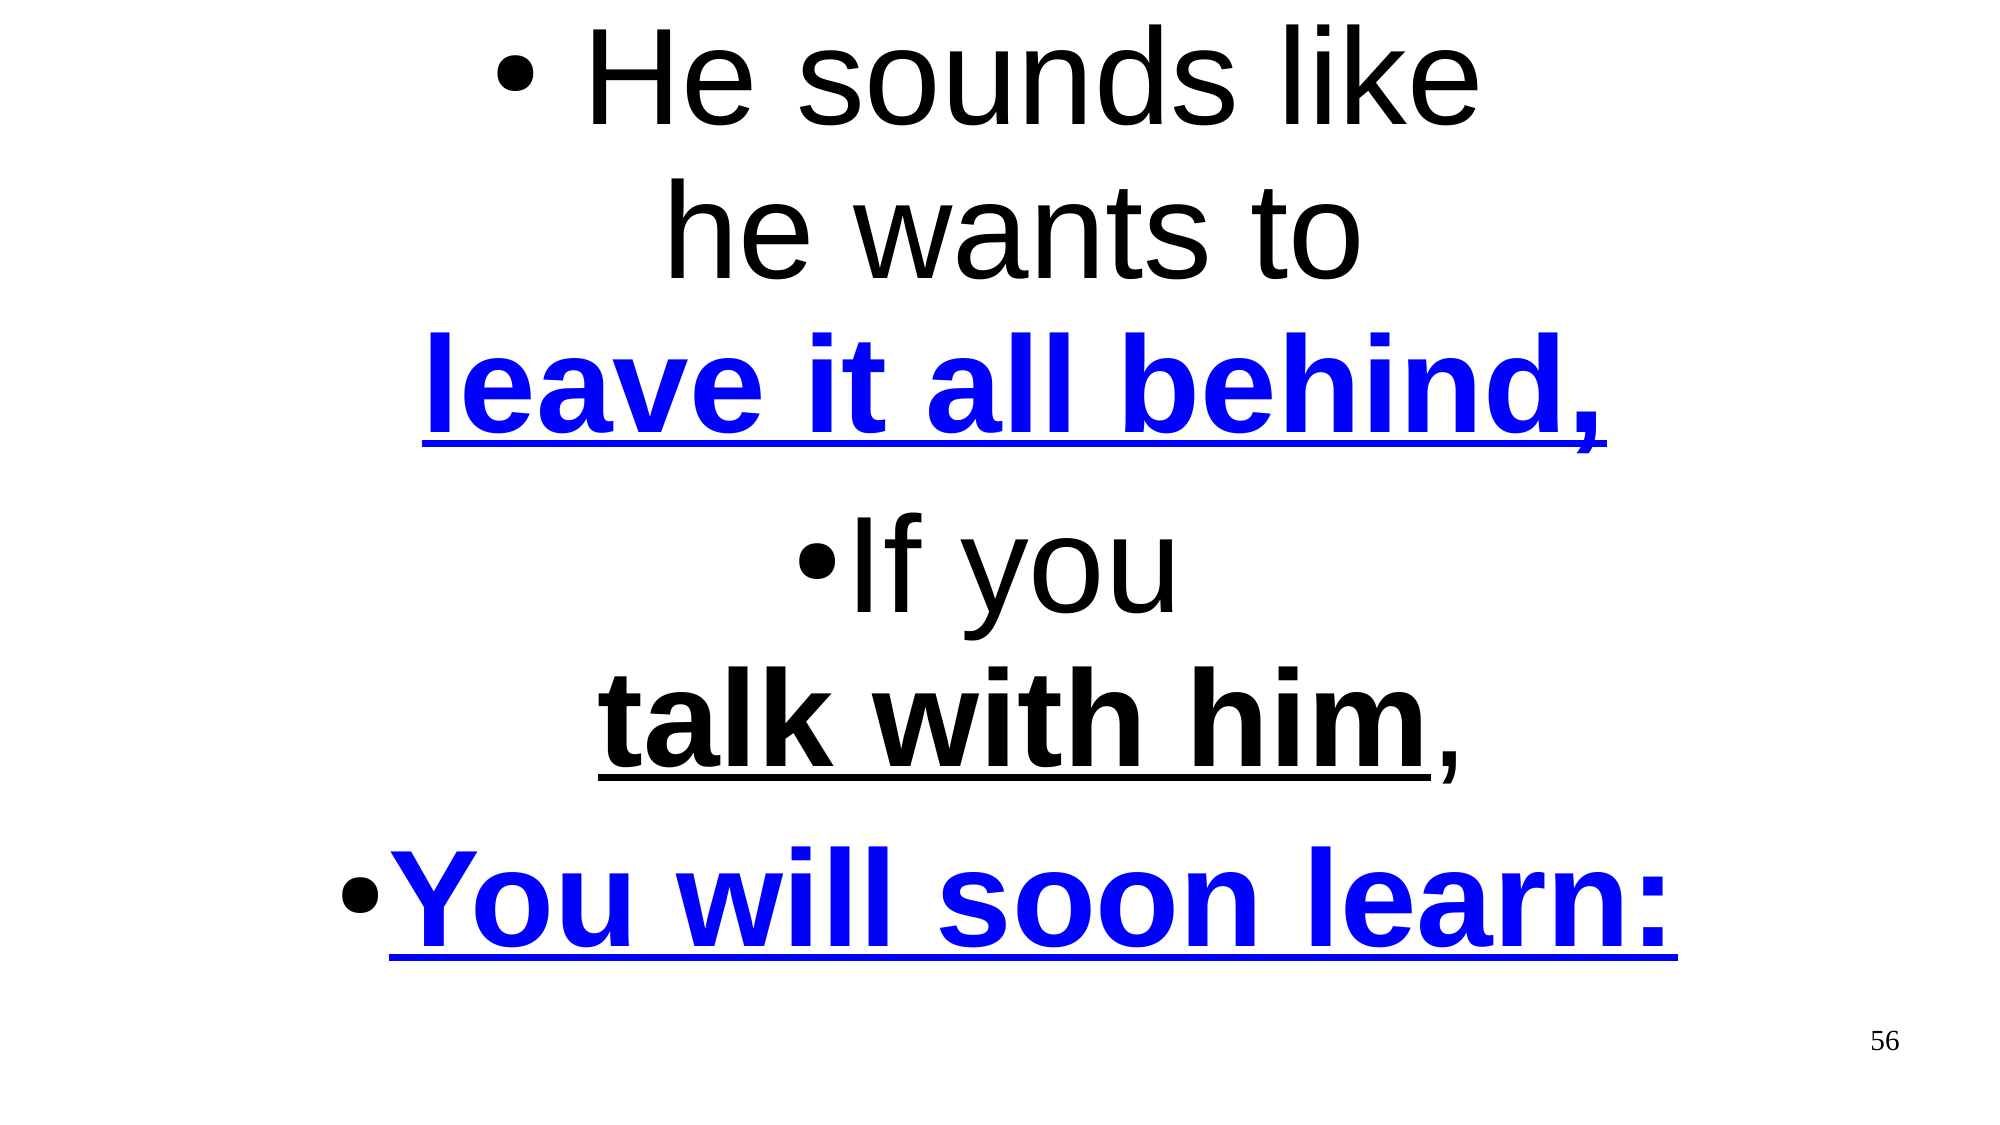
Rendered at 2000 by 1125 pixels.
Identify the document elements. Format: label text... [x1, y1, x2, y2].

list He sounds like he wants to leave it all behind, If you talk with him, You will soon learn: [0, 0, 1996, 1123]
